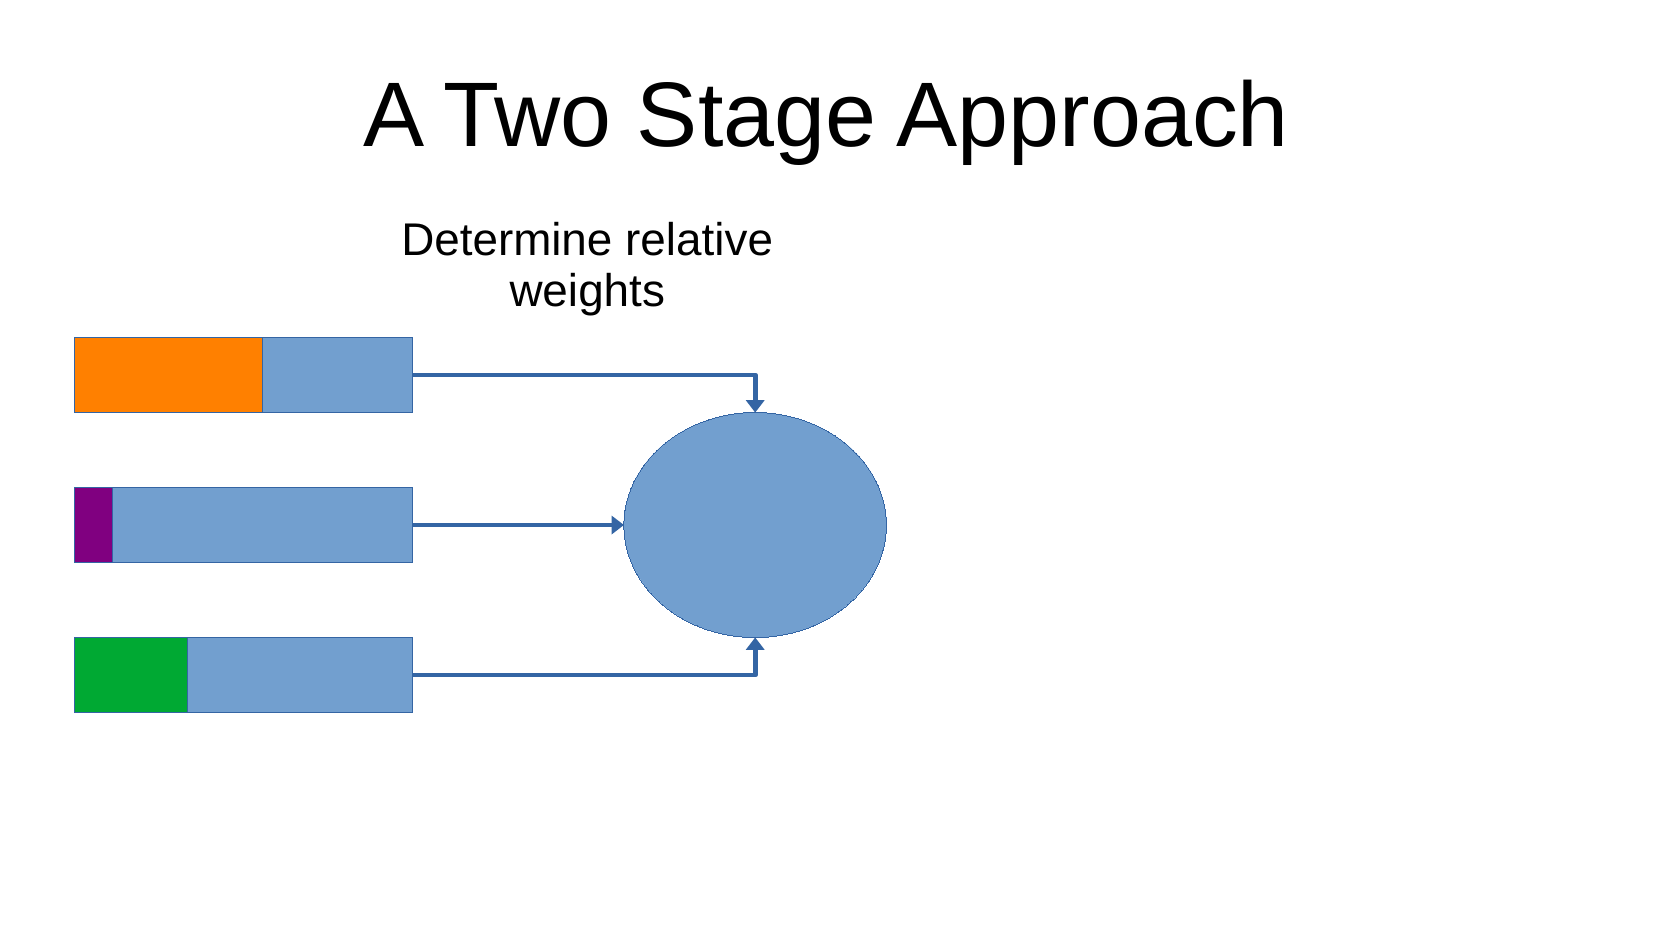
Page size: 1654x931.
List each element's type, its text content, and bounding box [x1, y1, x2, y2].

text_box [74, 337, 413, 413]
text_box [623, 412, 887, 638]
title A Two Stage Approach [82, 37, 1571, 193]
text_box [74, 637, 413, 713]
text_box Determine relative weights [386, 206, 788, 324]
text_box [74, 487, 413, 563]
